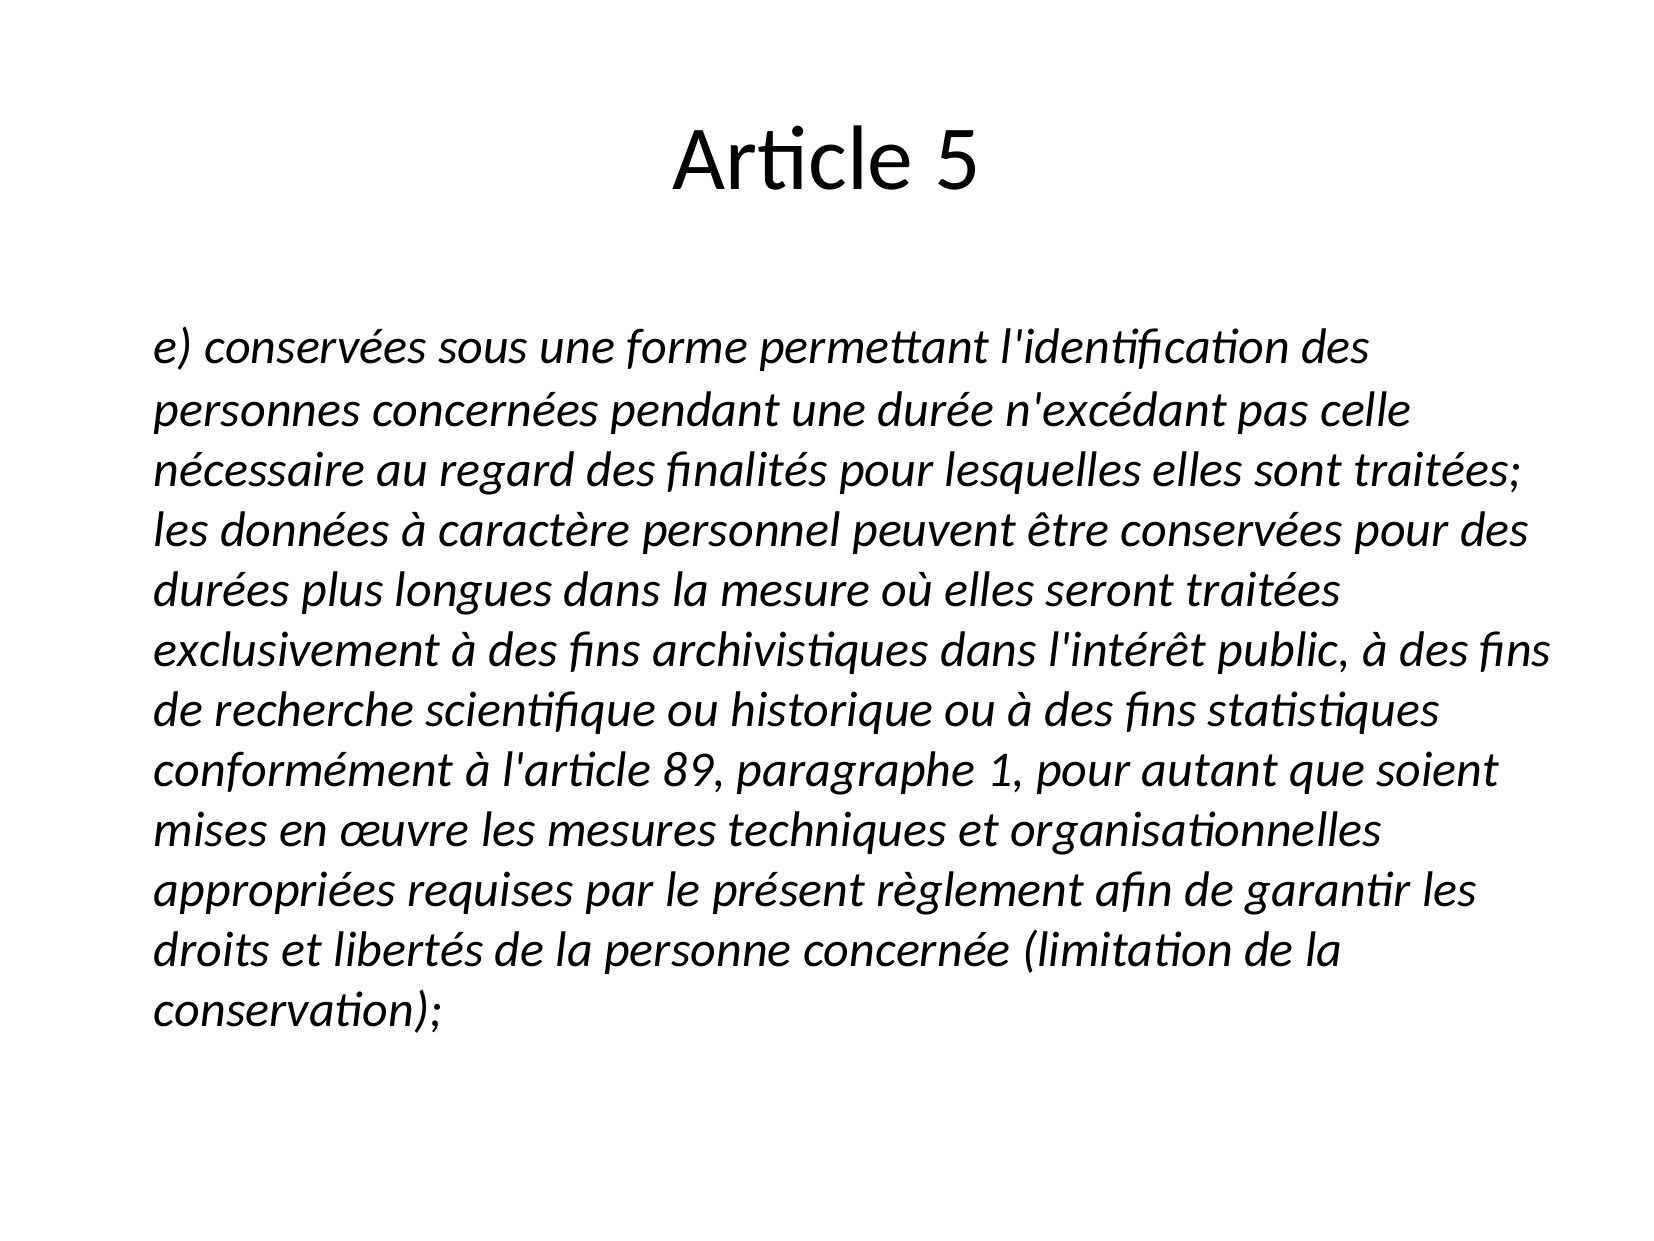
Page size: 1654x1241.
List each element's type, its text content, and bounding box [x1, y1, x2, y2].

text_box Article 5 [82, 49, 1571, 257]
text_box e) conservées sous une forme permettant l'identification des personnes concernées pendant une durée n'excédant pas celle nécessaire au regard des finalités pour lesquelles elles sont traitées; les données à caractère personnel peuvent être conservées pour des durées plus longues dans la mesure où elles seront traitées exclusivement à des fins archivistiques dans l'intérêt public, à des fins de recherche scientifique ou historique ou à des fins statistiques conformément à l'article 89, paragraphe 1, pour autant que soient mises en œuvre les mesures techniques et organisationnelles appropriées requises par le présent règlement afin de garantir les droits et libertés de la personne concernée (limitation de la conservation); [82, 289, 1571, 1108]
